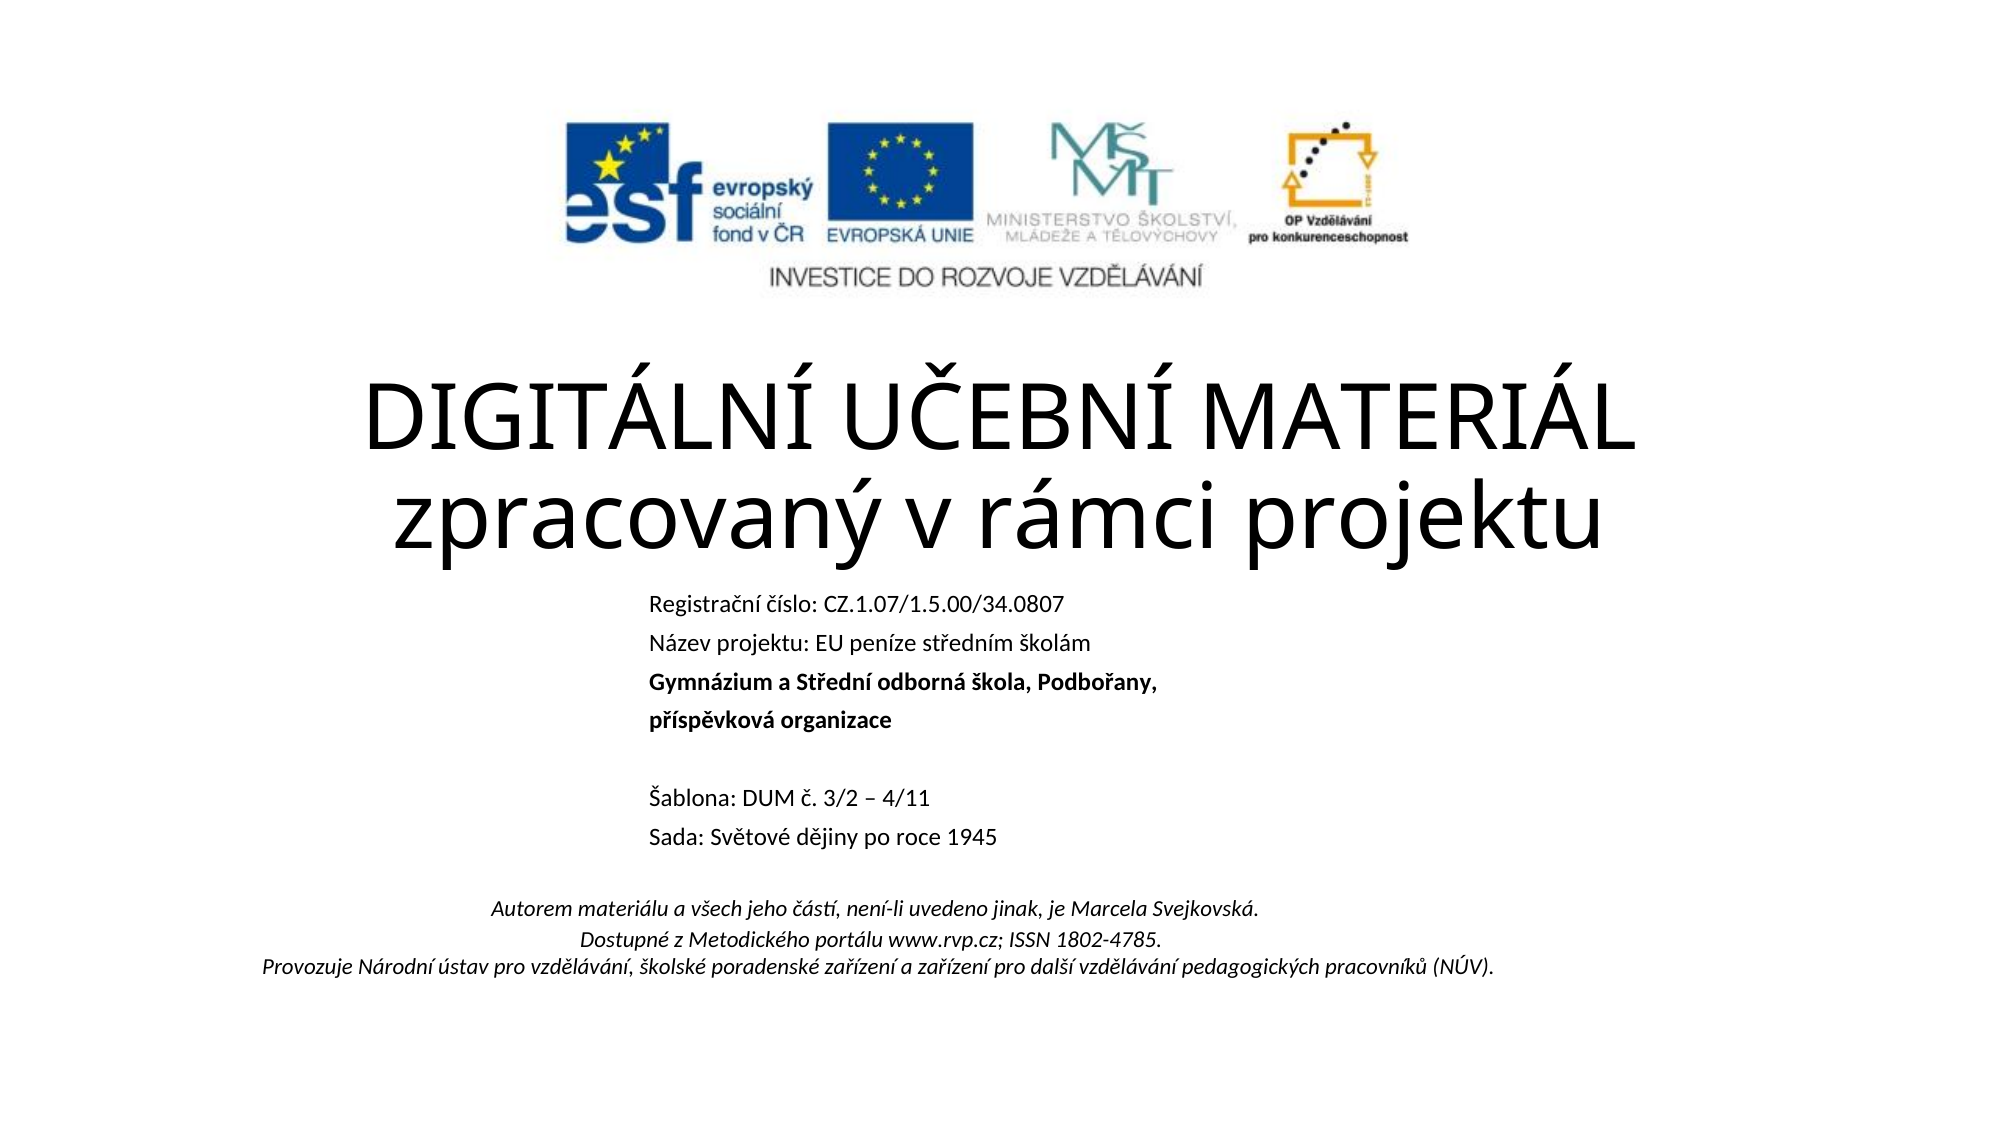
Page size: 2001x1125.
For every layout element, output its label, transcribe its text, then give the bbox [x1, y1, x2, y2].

text_box Registrační číslo: CZ.1.07/1.5.00/34.0807 Název projektu: EU peníze středním školám Gymnázium a Střední odborná škola, Podbořany, příspěvková organizace Šablona: DUM č. 3/2 – 4/11 Sada: Světové dějiny po roce 1945 [634, 590, 1750, 898]
picture [522, 85, 1466, 317]
text_box Autorem materiálu a všech jeho částí, není-li uvedeno jinak, je Marcela Svejkovská. Dostupné z Metodického portálu www.rvp.cz; ISSN 1802-4785. Provozuje Národní ústav pro vzdělávání, školské poradenské zařízení a zařízení pro další vzdělávání pedagogických pracovníků (NÚV). [227, 871, 1522, 987]
title DIGITÁLNÍ UČEBNÍ MATERIÁL zpracovaný v rámci projektu [249, 184, 1750, 576]
